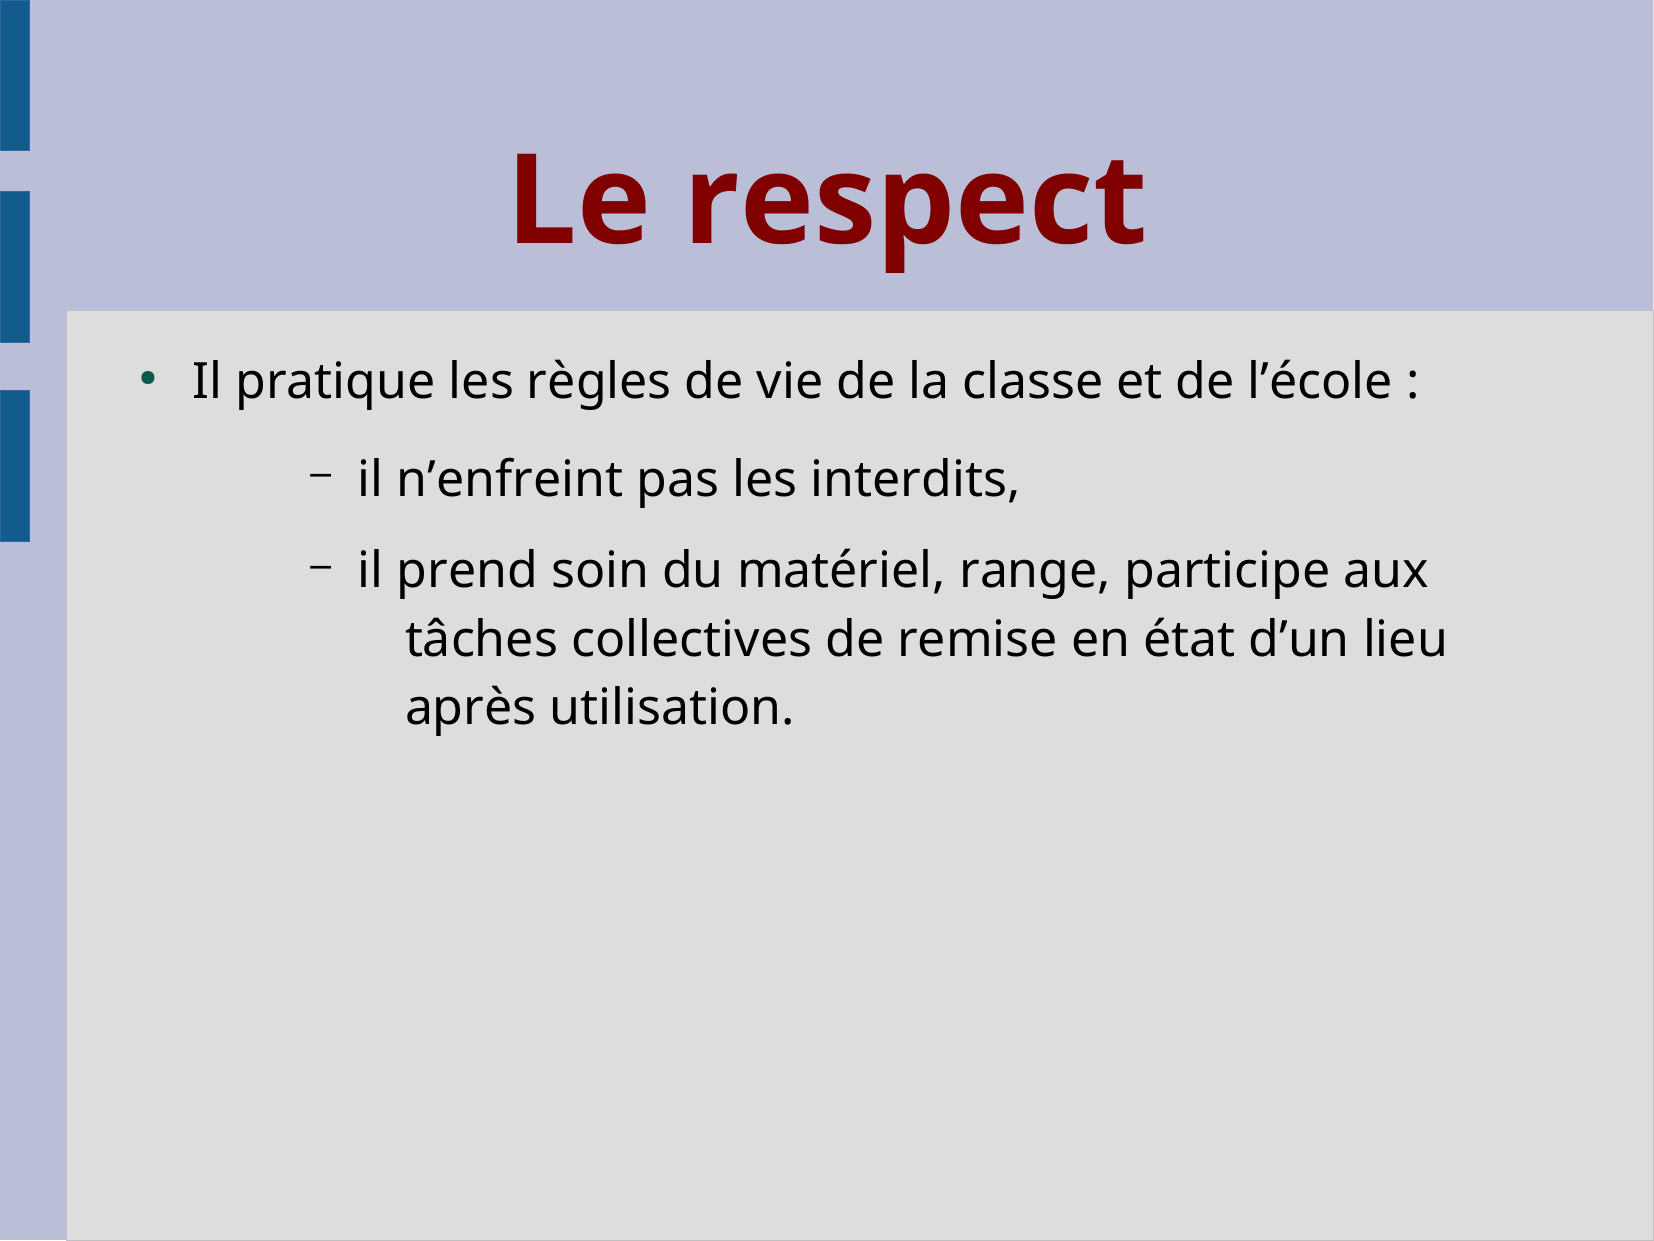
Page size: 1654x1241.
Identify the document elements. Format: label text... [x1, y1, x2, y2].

list Il pratique les règles de vie de la classe et de l’école : il n’enfreint pas les interdits, il prend soin du matériel, range, participe aux tâches collectives de remise en état d’un lieu après utilisation. [121, 344, 1534, 1127]
title Le respect [121, 91, 1534, 299]
